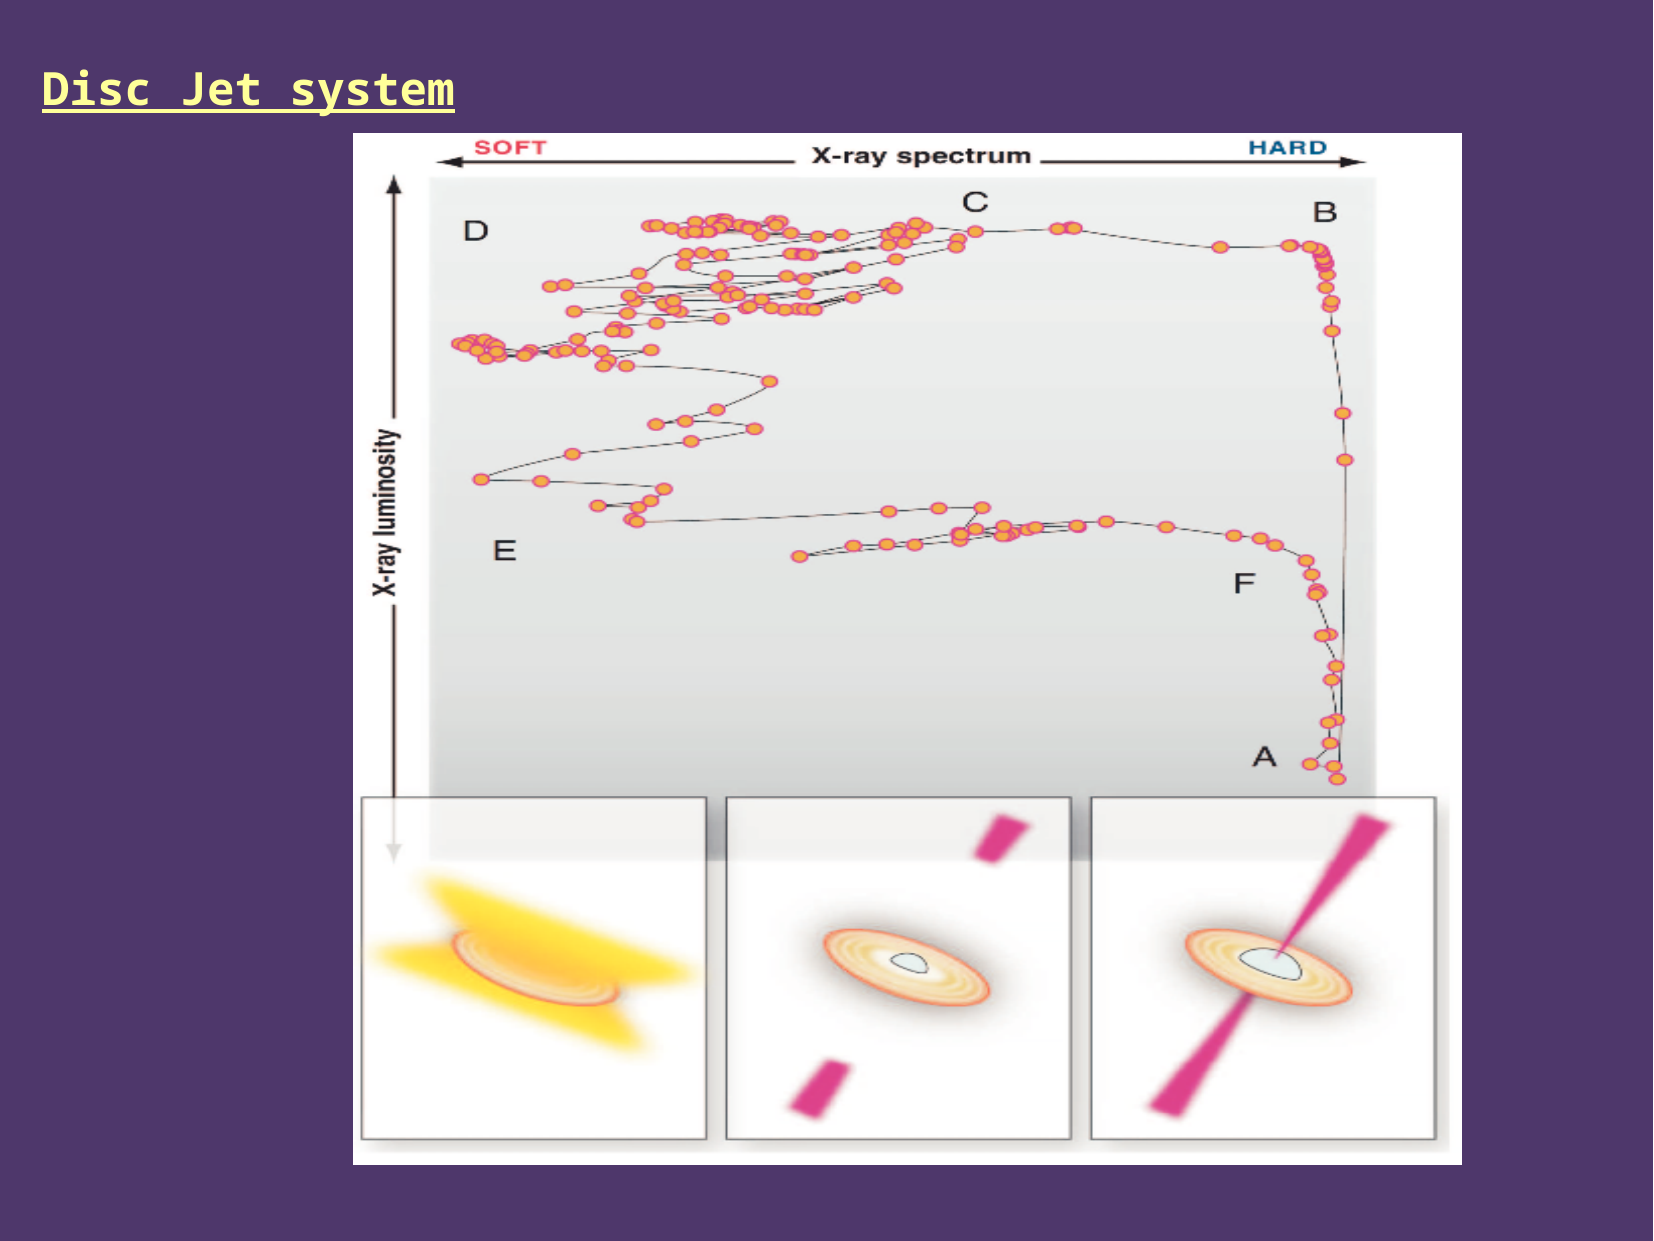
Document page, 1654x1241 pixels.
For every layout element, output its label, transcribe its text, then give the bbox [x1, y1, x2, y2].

picture [353, 133, 1462, 1166]
text_box Disc Jet system [27, 49, 470, 119]
